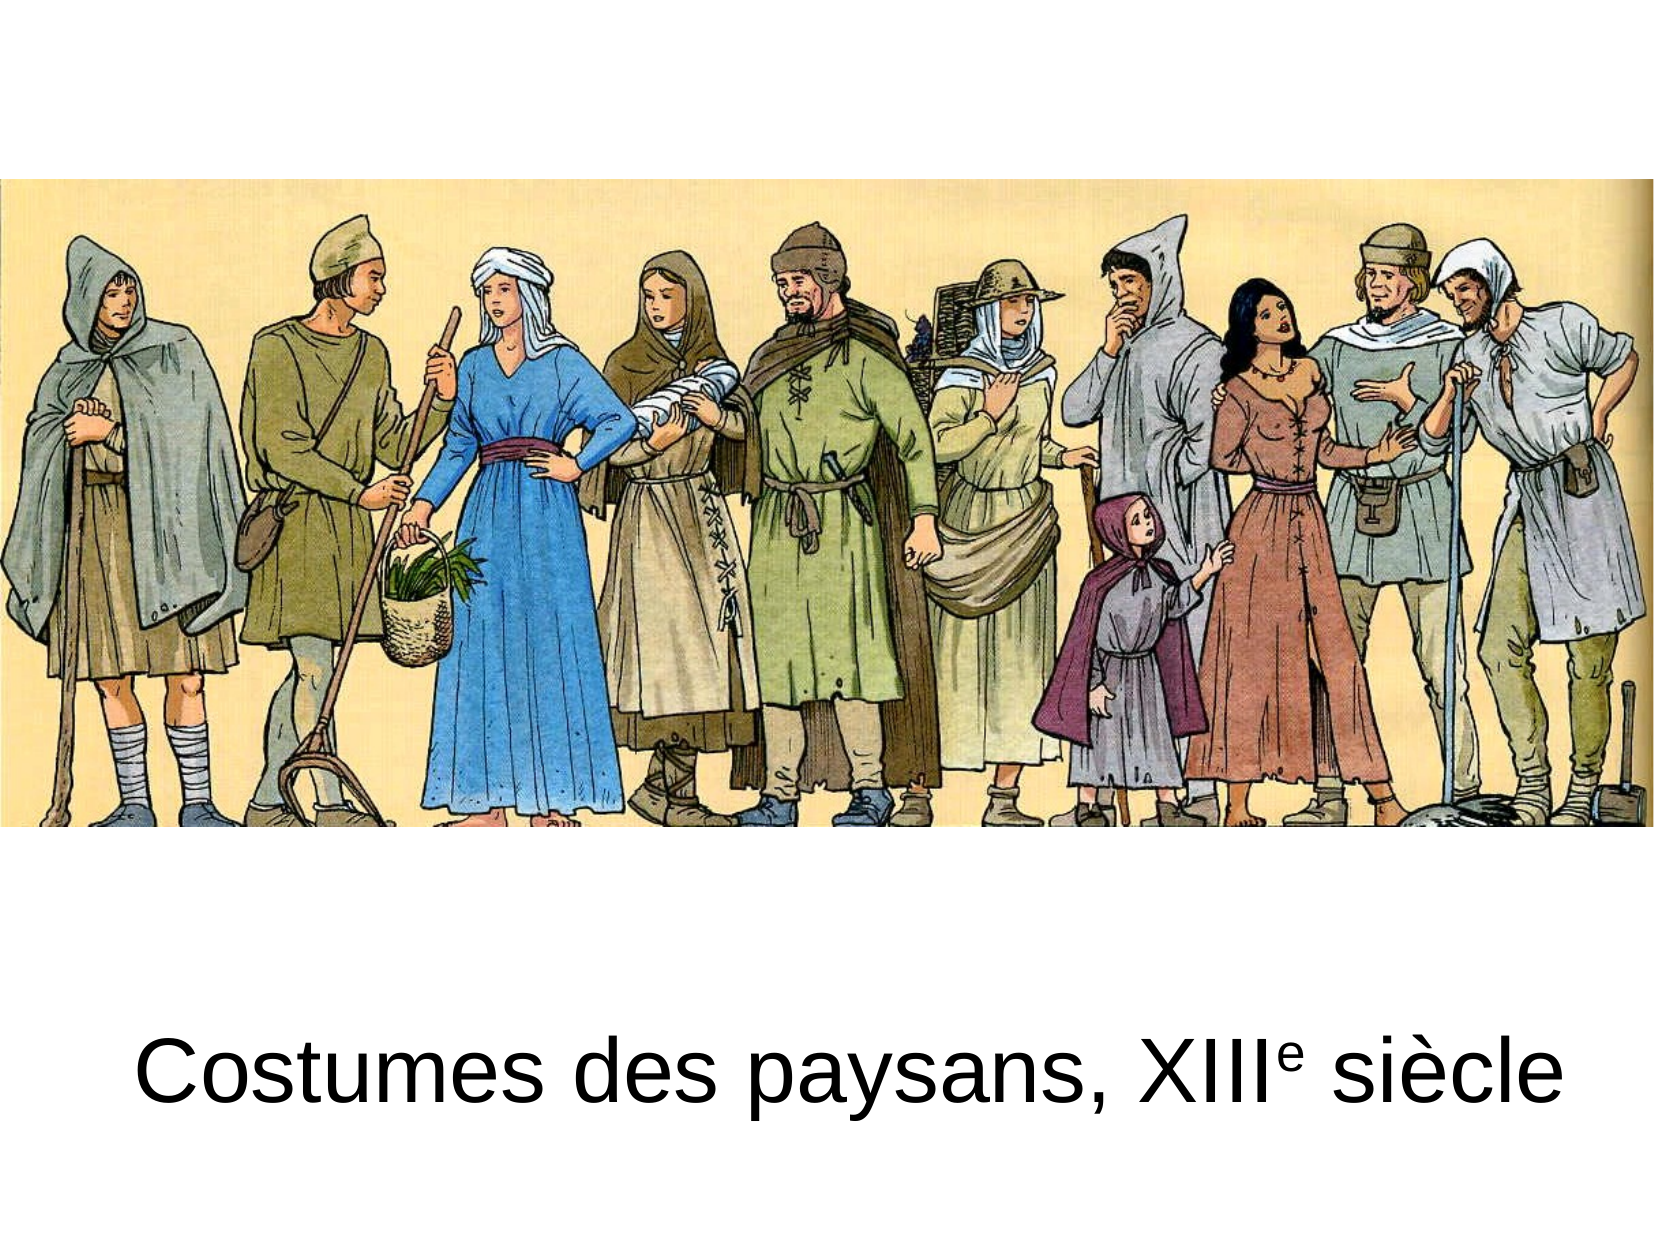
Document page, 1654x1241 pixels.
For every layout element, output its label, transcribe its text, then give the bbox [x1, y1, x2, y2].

picture [0, 179, 1654, 827]
title Costumes des paysans, XIIIe siècle [106, 974, 1595, 1167]
